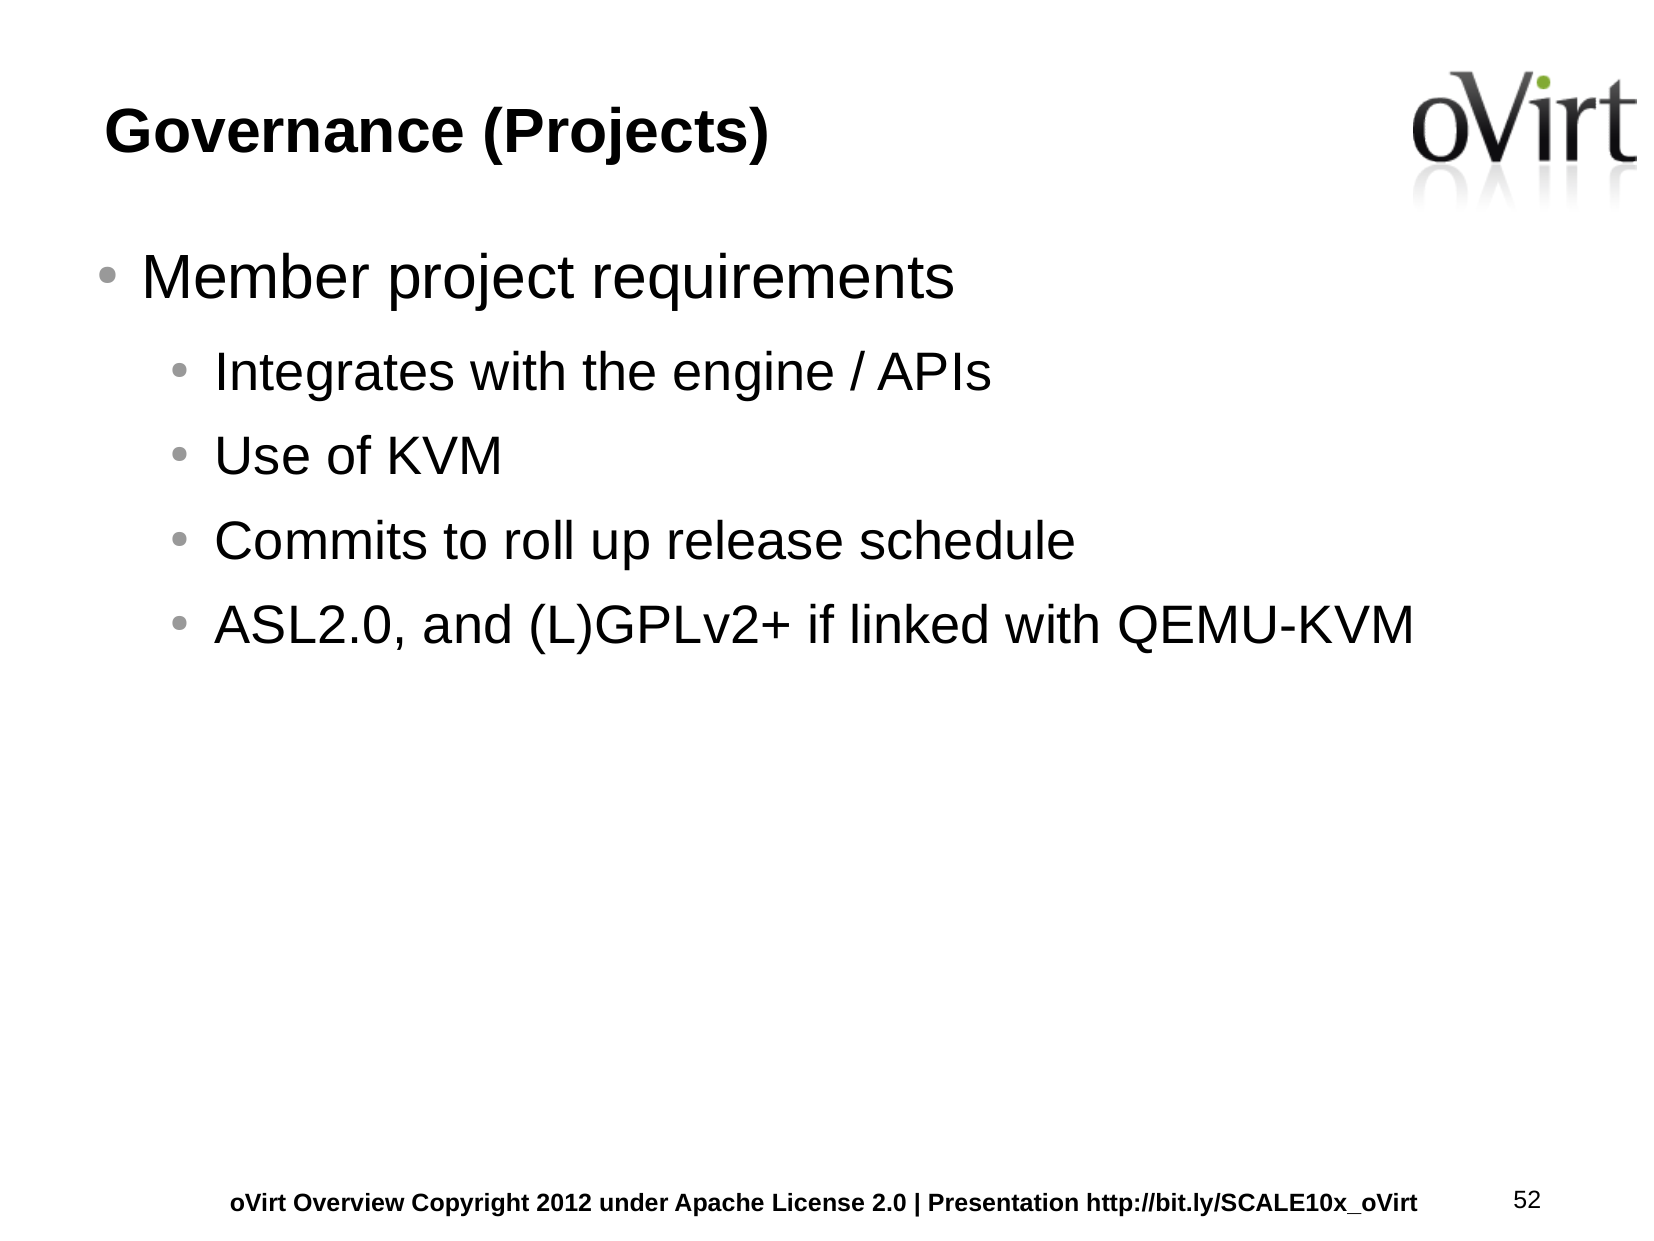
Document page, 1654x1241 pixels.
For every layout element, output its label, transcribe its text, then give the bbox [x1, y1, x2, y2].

picture [1413, 63, 1637, 212]
title Governance (Projects) [82, 37, 1303, 226]
list Member project requirements Integrates with the engine / APIs Use of KVM Commits to roll up release schedule ASL2.0, and (L)GPLv2+ if linked with QEMU-KVM [81, 242, 1570, 713]
